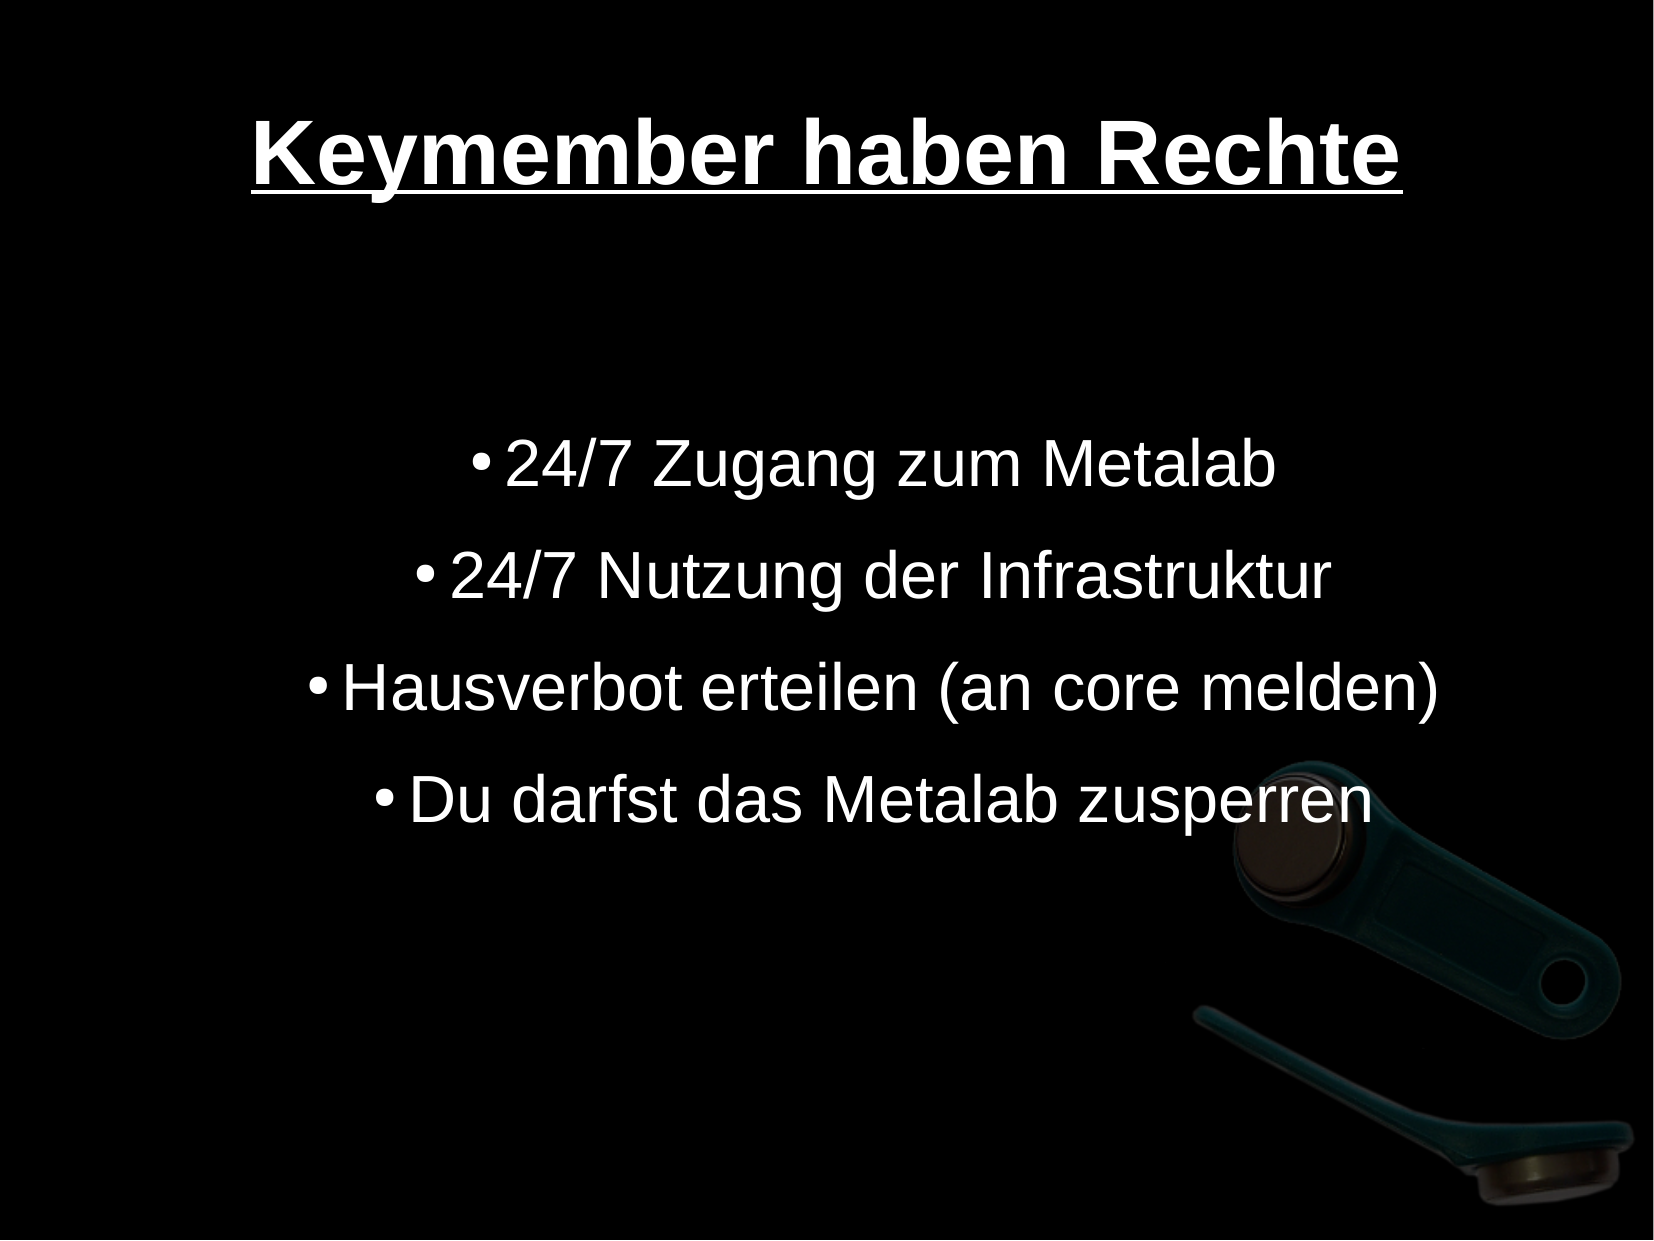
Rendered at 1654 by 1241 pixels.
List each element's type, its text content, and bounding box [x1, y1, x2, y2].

picture [1150, 732, 1654, 1236]
subtitle 24/7 Zugang zum Metalab 24/7 Nutzung der Infrastruktur Hausverbot erteilen (an core melden) Du darfst das Metalab zusperren [129, 290, 1619, 1010]
title Keymember haben Rechte [82, 49, 1571, 257]
